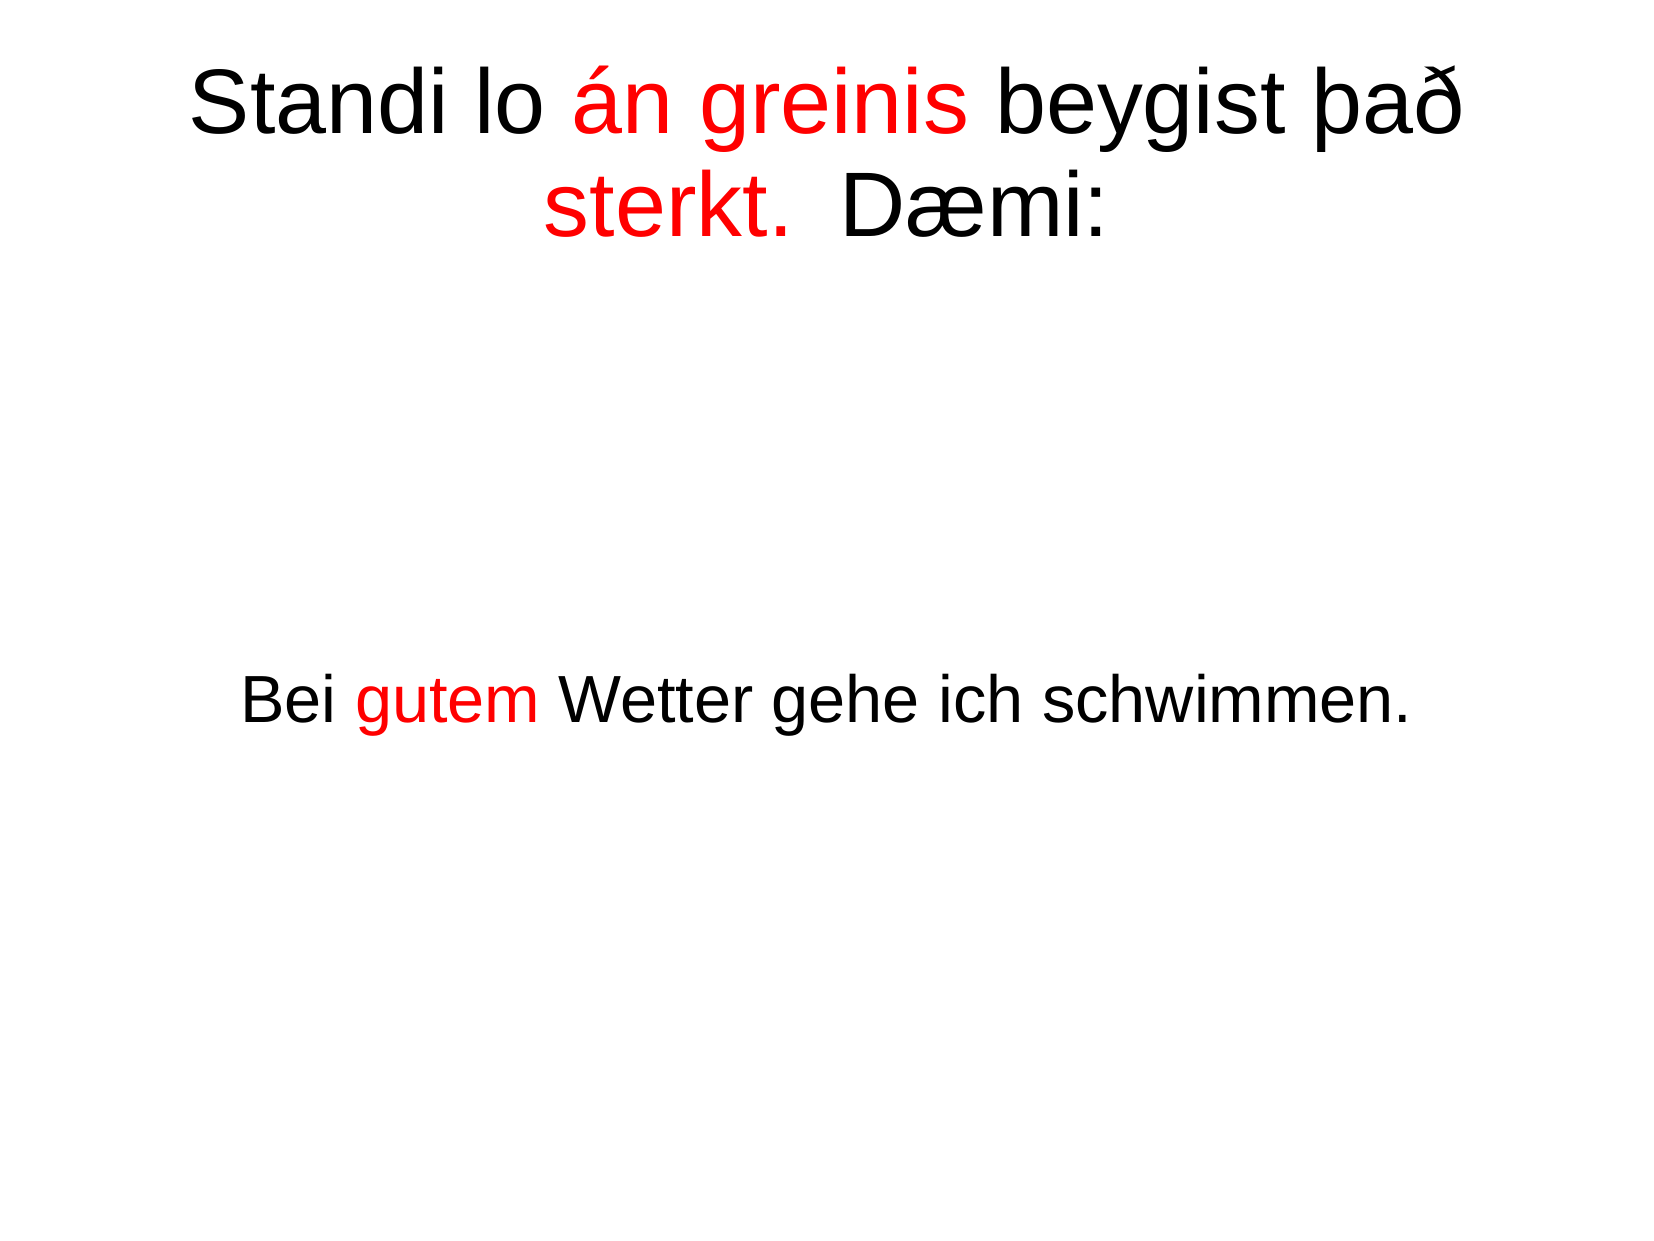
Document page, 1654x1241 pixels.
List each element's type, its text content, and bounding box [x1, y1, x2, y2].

title Standi lo án greinis beygist það sterkt. Dæmi: [82, 50, 1571, 256]
subtitle Bei gutem Wetter gehe ich schwimmen. [82, 297, 1571, 1102]
